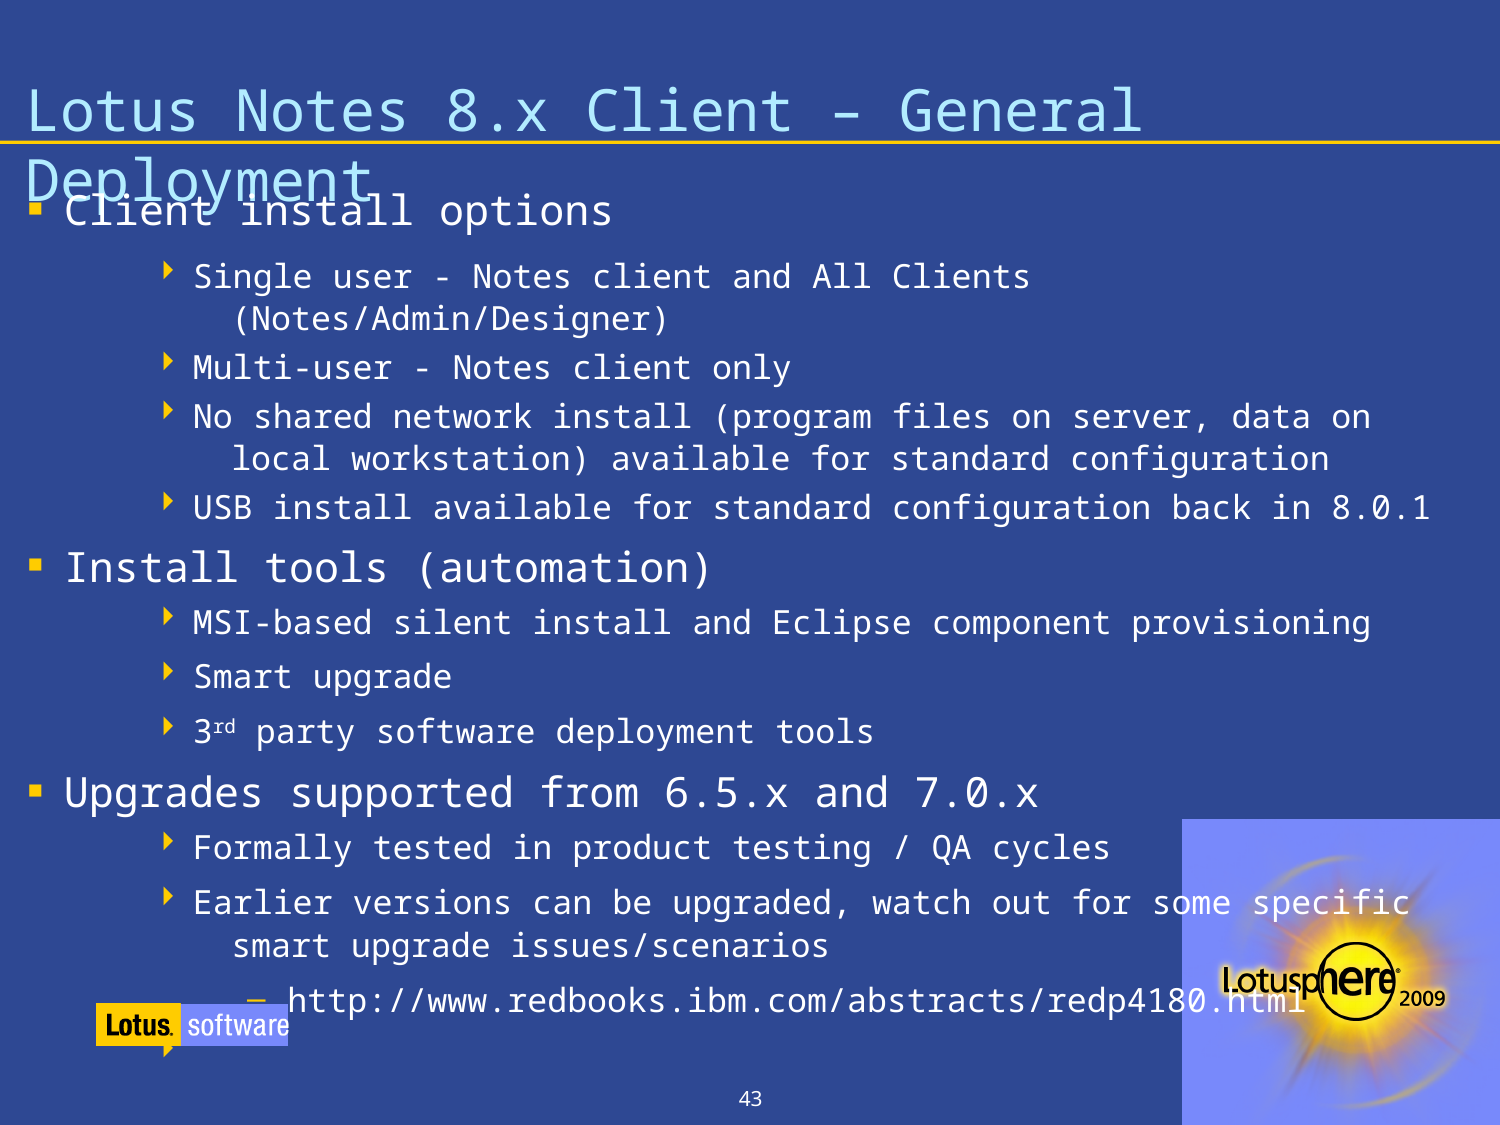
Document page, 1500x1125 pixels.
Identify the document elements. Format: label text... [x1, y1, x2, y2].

picture [1181, 818, 1500, 1125]
title Lotus Notes 8.x Client – General Deployment [25, 74, 1476, 165]
picture [96, 1024, 289, 1046]
list Client install options Single user - Notes client and All Clients (Notes/Admin/Designer) Multi-user - Notes client only No shared network install (program files on server, data on local workstation) available for standard configuration USB install available for standard configuration back in 8.0.1 Install tools (automation) MSI-based silent install and Eclipse component provisioning Smart upgrade 3rd party software deployment tools Upgrades supported from 6.5.x and 7.0.x Formally tested in product testing / QA cycles Earlier versions can be upgraded, watch out for some specific smart upgrade issues/scenarios http://www.redbooks.ibm.com/abstracts/redp4180.html [24, 174, 1476, 1024]
